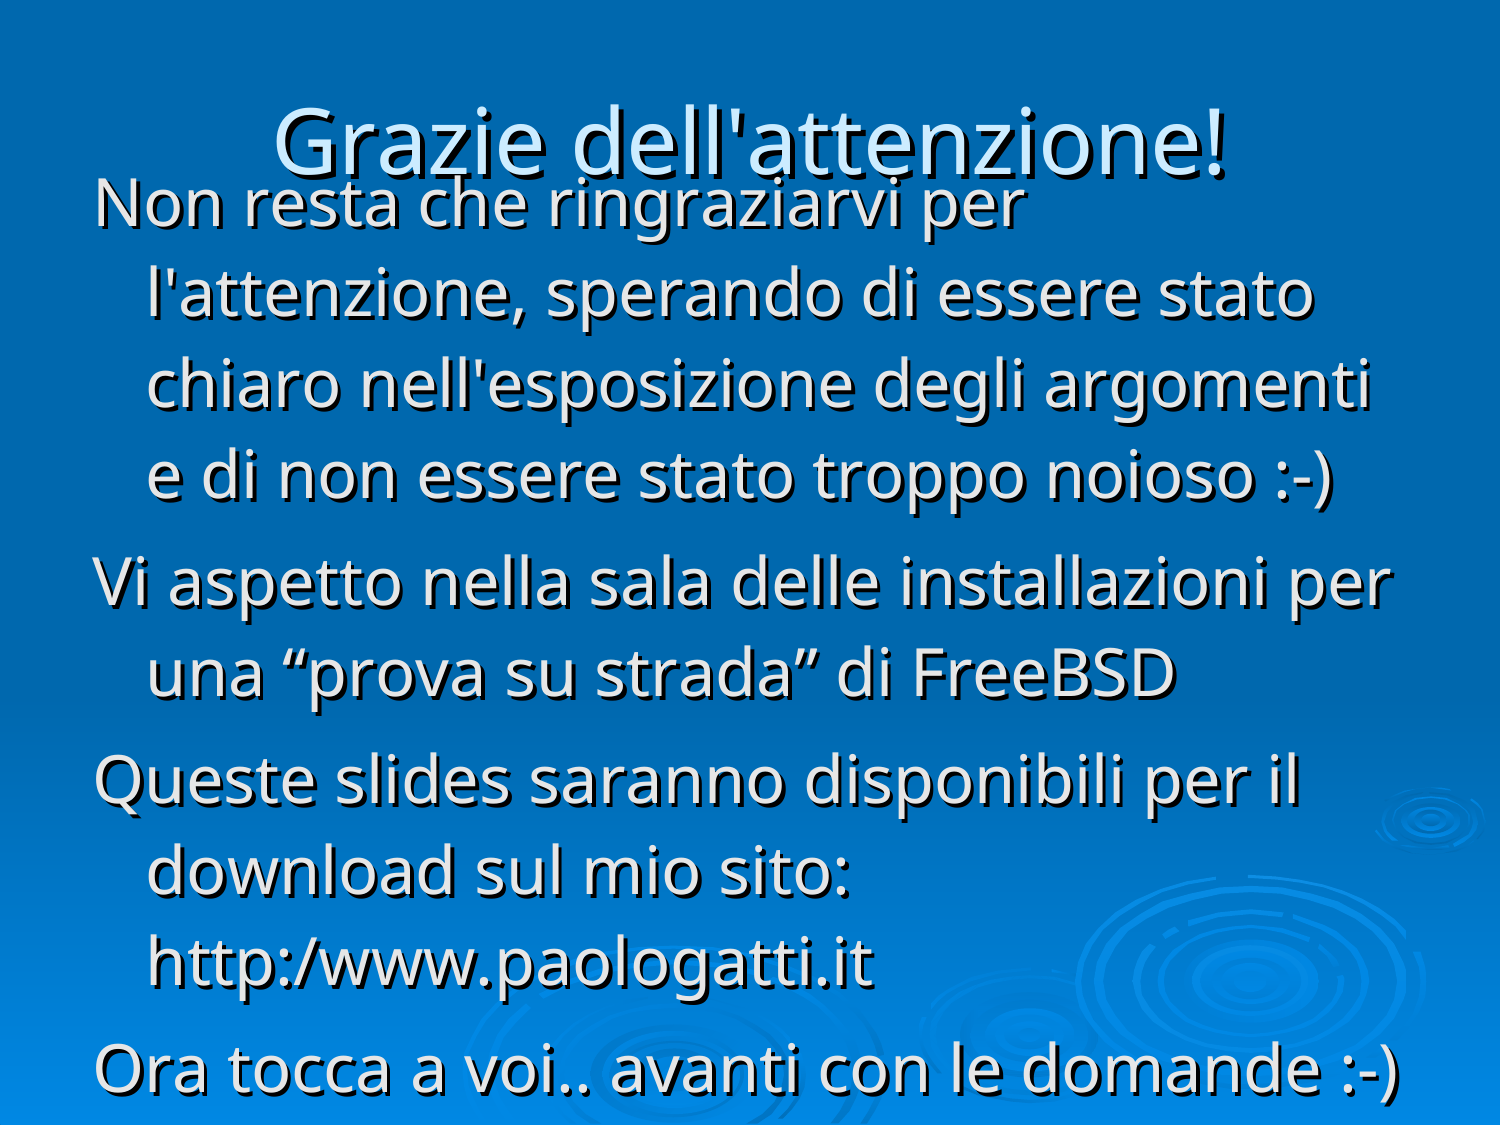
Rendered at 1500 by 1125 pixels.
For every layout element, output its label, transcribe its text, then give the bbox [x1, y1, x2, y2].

subtitle Non resta che ringraziarvi per l'attenzione, sperando di essere stato chiaro nell'esposizione degli argomenti e di non essere stato troppo noioso :-) Vi aspetto nella sala delle installazioni per una “prova su strada” di FreeBSD Queste slides saranno disponibili per il download sul mio sito: http:/www.paologatti.it Ora tocca a voi.. avanti con le domande :-) [75, 205, 1426, 1061]
title Grazie dell'attenzione! [75, 21, 1426, 205]
